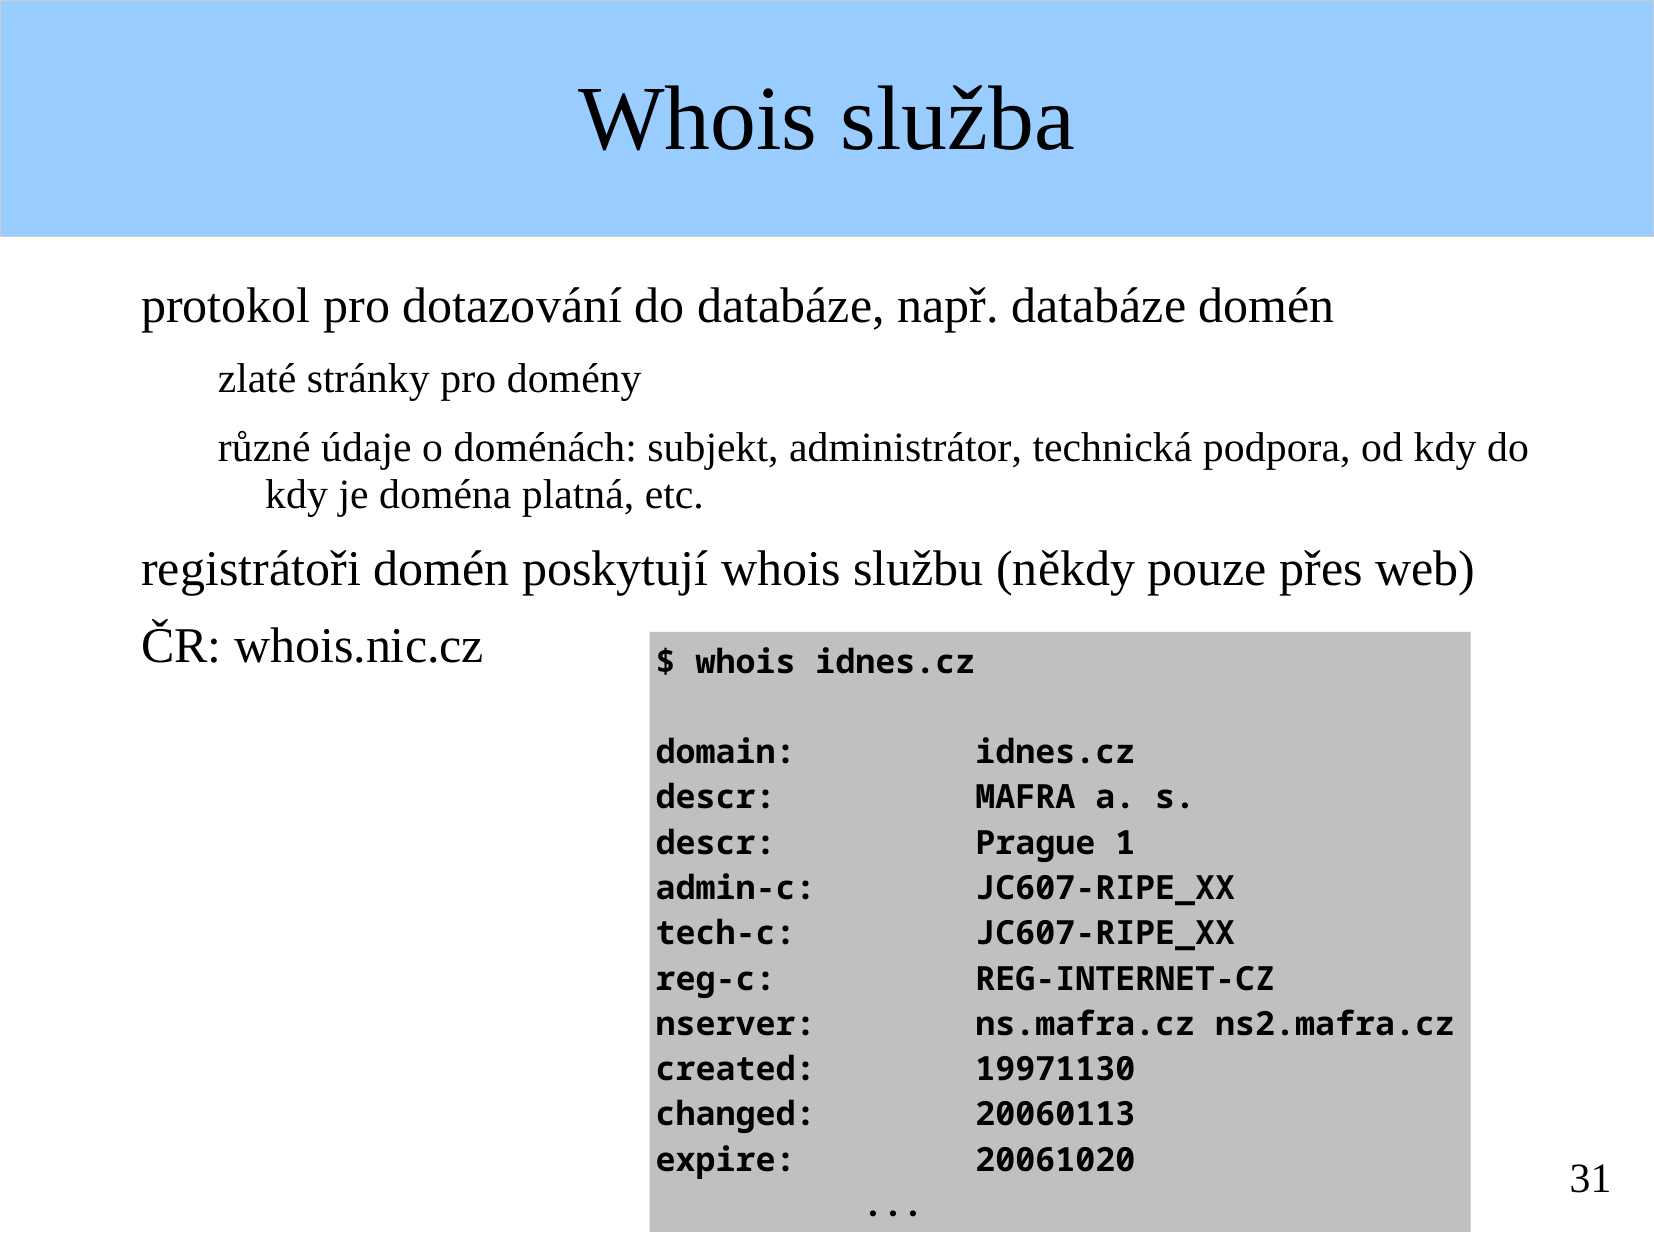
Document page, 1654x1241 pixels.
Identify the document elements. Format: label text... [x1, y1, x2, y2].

text_box $ whois idnes.cz domain: idnes.cz descr: MAFRA a. s. descr: Prague 1 admin-c: JC607-RIPE_XX tech-c: JC607-RIPE_XX reg-c: REG-INTERNET-CZ nserver: ns.mafra.cz ns2.mafra.cz created: 19971130 changed: 20060113 expire: 20061020 ... [649, 631, 1471, 1210]
list protokol pro dotazování do databáze, např. databáze domén zlaté stránky pro domény různé údaje o doménách: subjekt, administrátor, technická podpora, od kdy do kdy je doména platná, etc. registrátoři domén poskytují whois službu (někdy pouze přes web) ČR: whois.nic.cz [123, 277, 1536, 1109]
title Whois služba [0, 0, 1654, 237]
